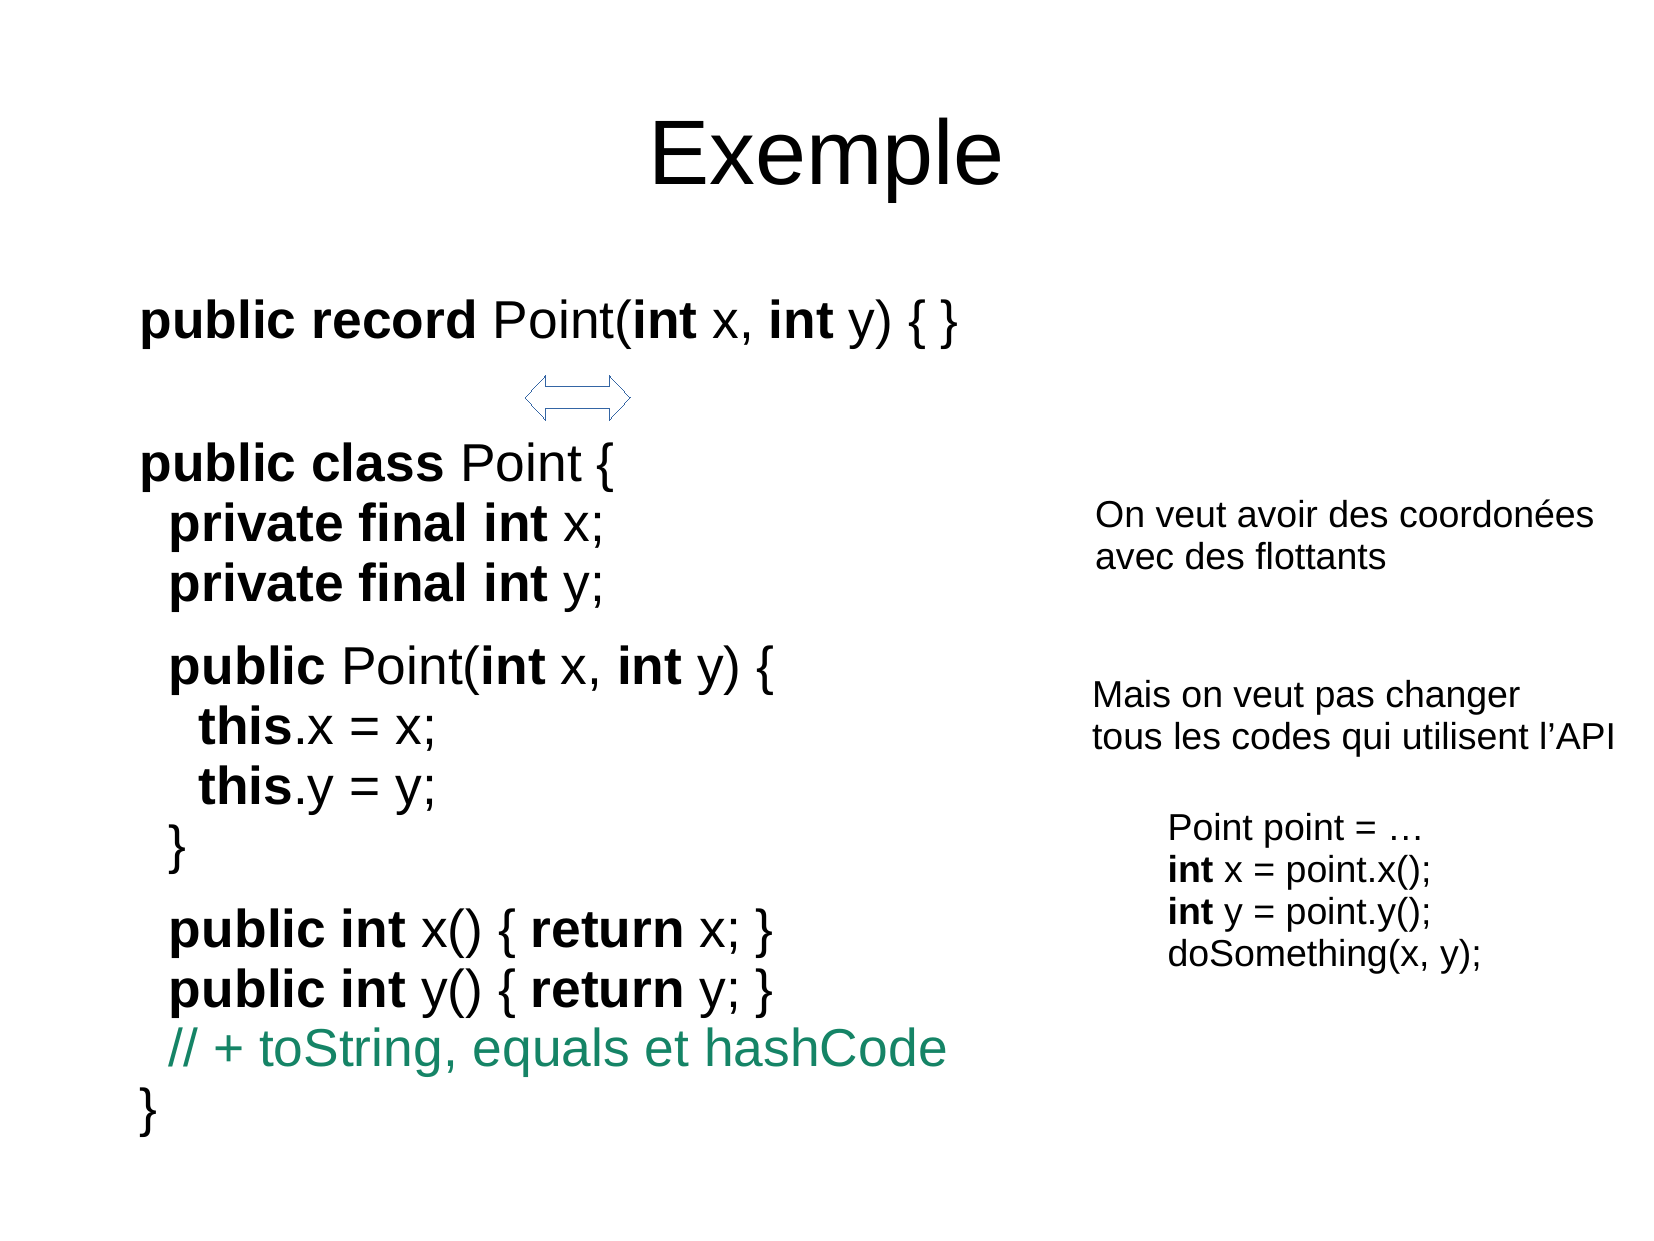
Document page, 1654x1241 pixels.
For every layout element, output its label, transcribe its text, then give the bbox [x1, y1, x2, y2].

text_box [525, 375, 631, 421]
title Exemple [82, 49, 1571, 257]
text_box Mais on veut pas changer tous les codes qui utilisent l’API [1077, 666, 1632, 766]
text_box On veut avoir des coordonées avec des flottants [1080, 486, 1610, 586]
list public record Point(int x, int y) { } public class Point { private final int x; private final int y; public Point(int x, int y) { this.x = x; this.y = y; } public int x() { return x; } public int y() { return y; } // + toString, equals et hashCode } [82, 290, 1066, 1141]
text_box Point point = … int x = point.x(); int y = point.y(); doSomething(x, y); [1152, 799, 1497, 982]
